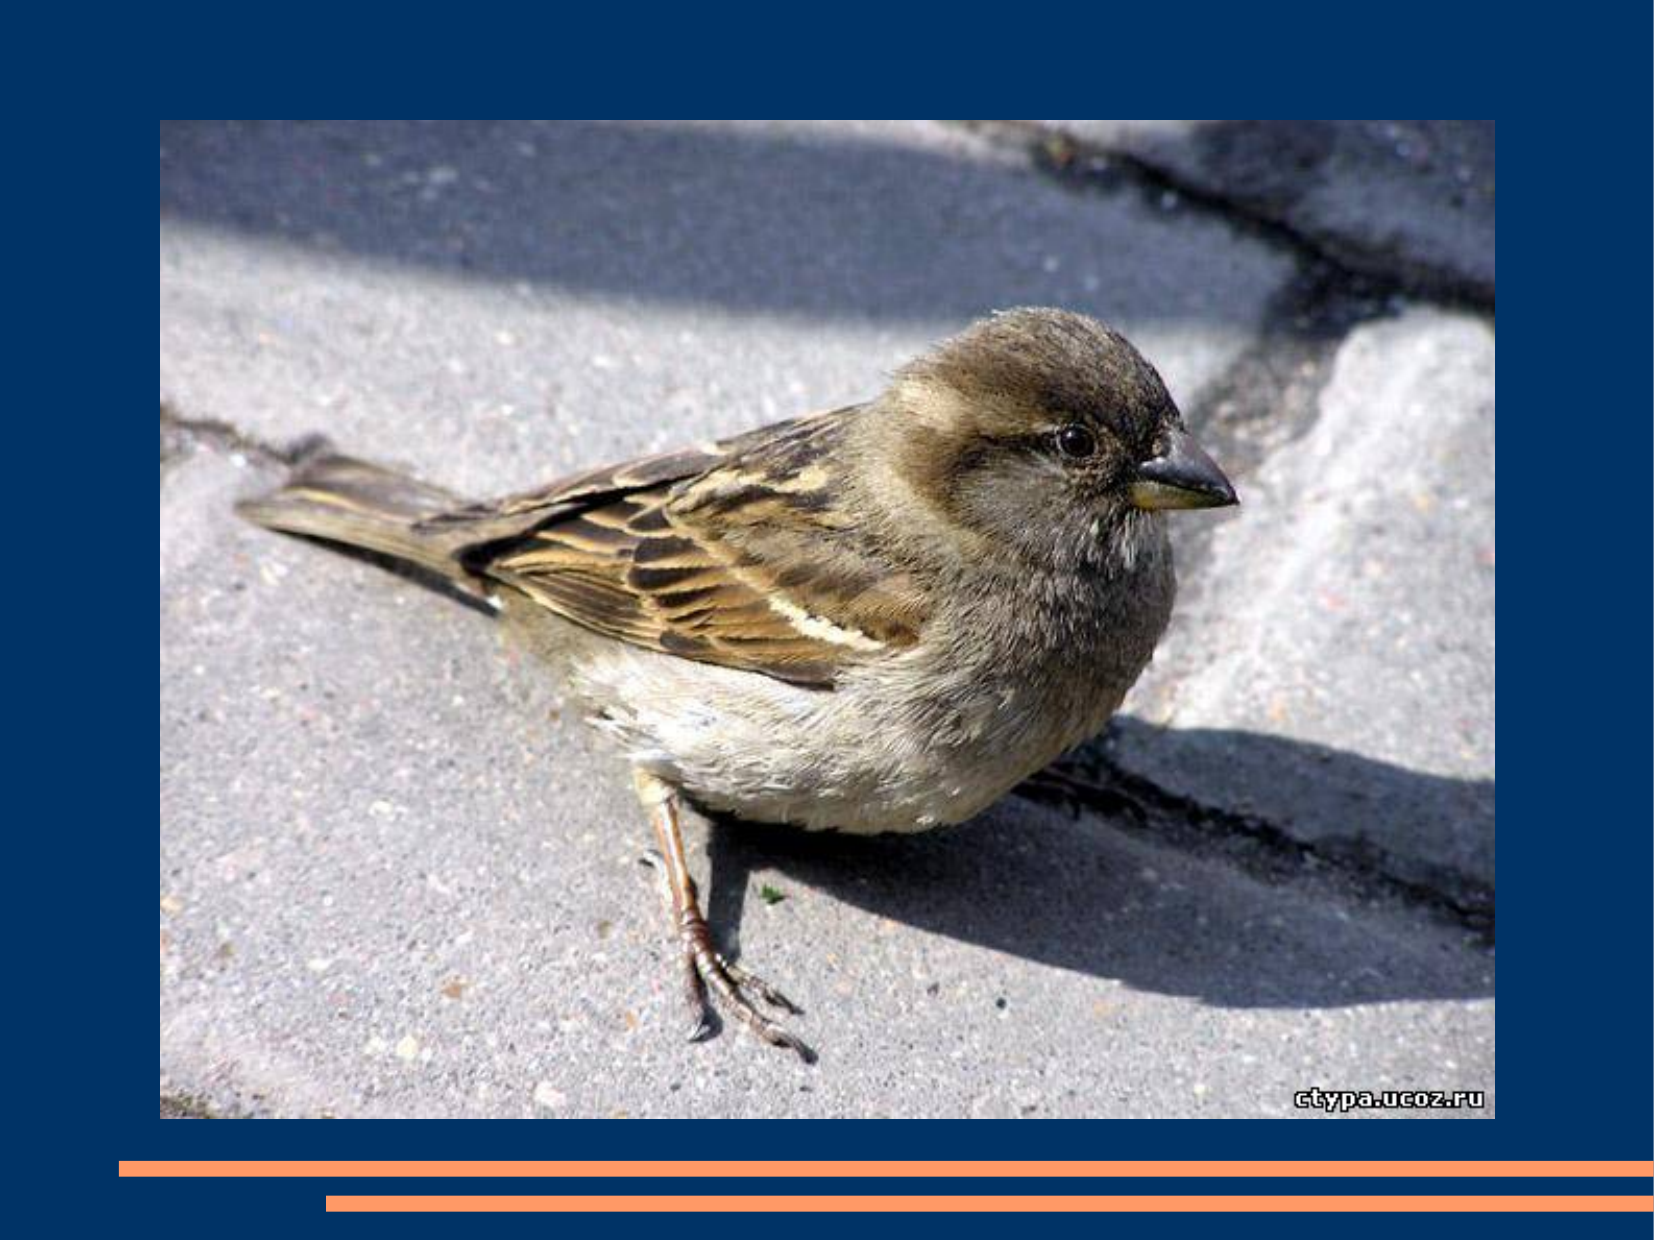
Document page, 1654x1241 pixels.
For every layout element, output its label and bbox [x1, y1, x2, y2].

picture [160, 120, 1495, 1119]
